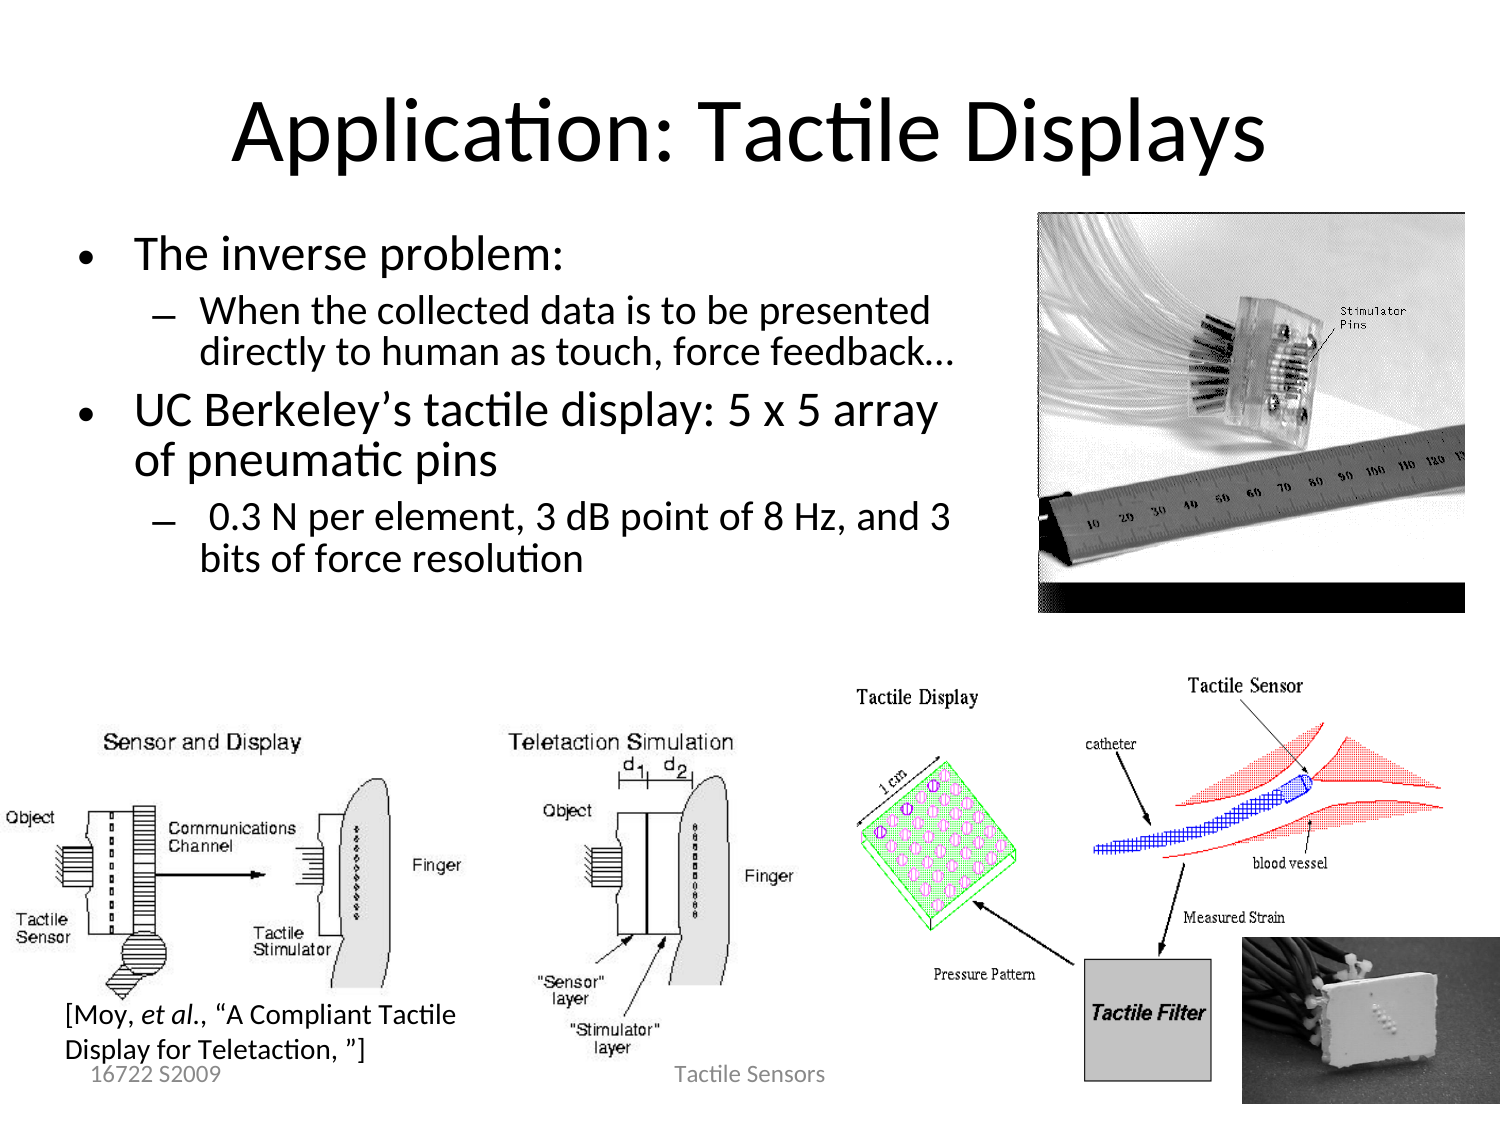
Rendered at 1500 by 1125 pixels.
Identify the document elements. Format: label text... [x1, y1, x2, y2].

text_box Tactile Sensors [512, 1042, 988, 1103]
list The inverse problem: When the collected data is to be presented directly to human as touch, force feedback… UC Berkeley’s tactile display: 5 x 5 array of pneumatic pins 0.3 N per element, 3 dB point of 8 Hz, and 3 bits of force resolution [62, 224, 988, 968]
text_box <number> [1074, 1099, 1242, 1103]
text_box [Moy, et al., “A Compliant Tactile Display for Teletaction, ”] [49, 987, 538, 1073]
picture [1037, 212, 1465, 613]
picture [825, 637, 1500, 1104]
picture [0, 724, 799, 1063]
title Application: Tactile Displays [75, 45, 1426, 233]
text_box 16722 S2009 [74, 1042, 426, 1103]
